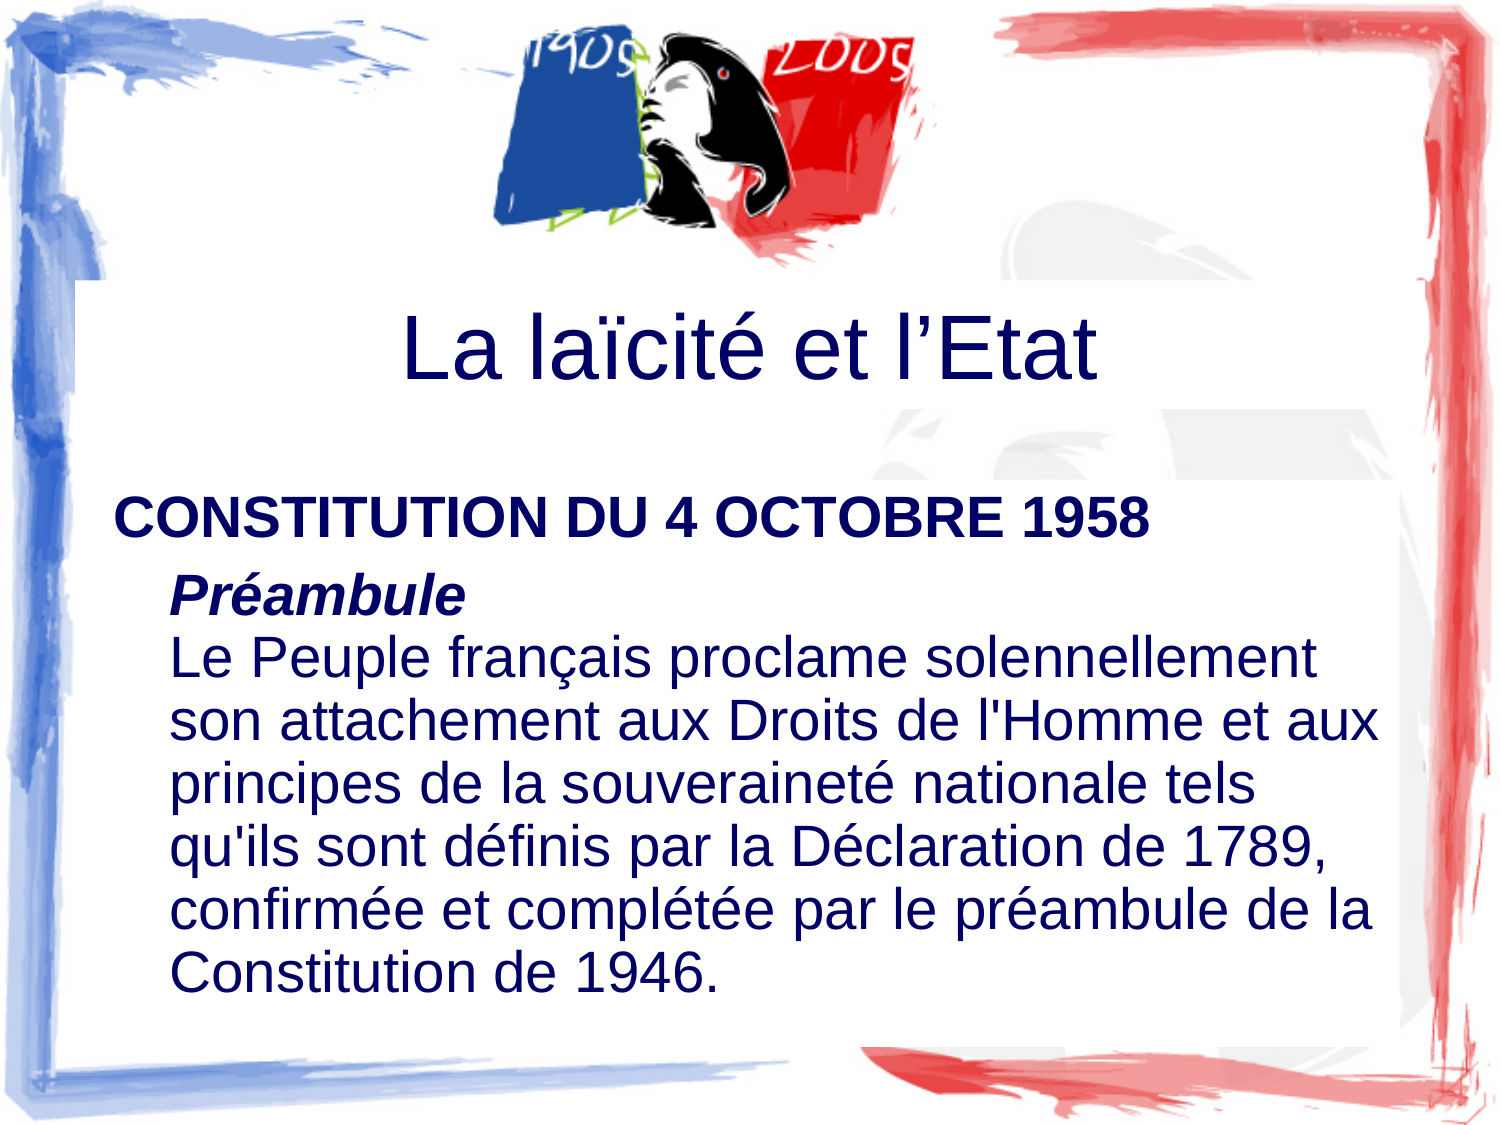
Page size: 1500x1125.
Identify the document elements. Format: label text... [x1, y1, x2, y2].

picture [0, 0, 1500, 1125]
title La laïcité et l’Etat [75, 280, 1426, 409]
list CONSTITUTION DU 4 OCTOBRE 1958 Préambule Le Peuple français proclame solennellement son attachement aux Droits de l'Homme et aux principes de la souveraineté nationale tels qu'ils sont définis par la Déclaration de 1789, confirmée et complétée par le préambule de la Constitution de 1946. [98, 479, 1400, 1047]
